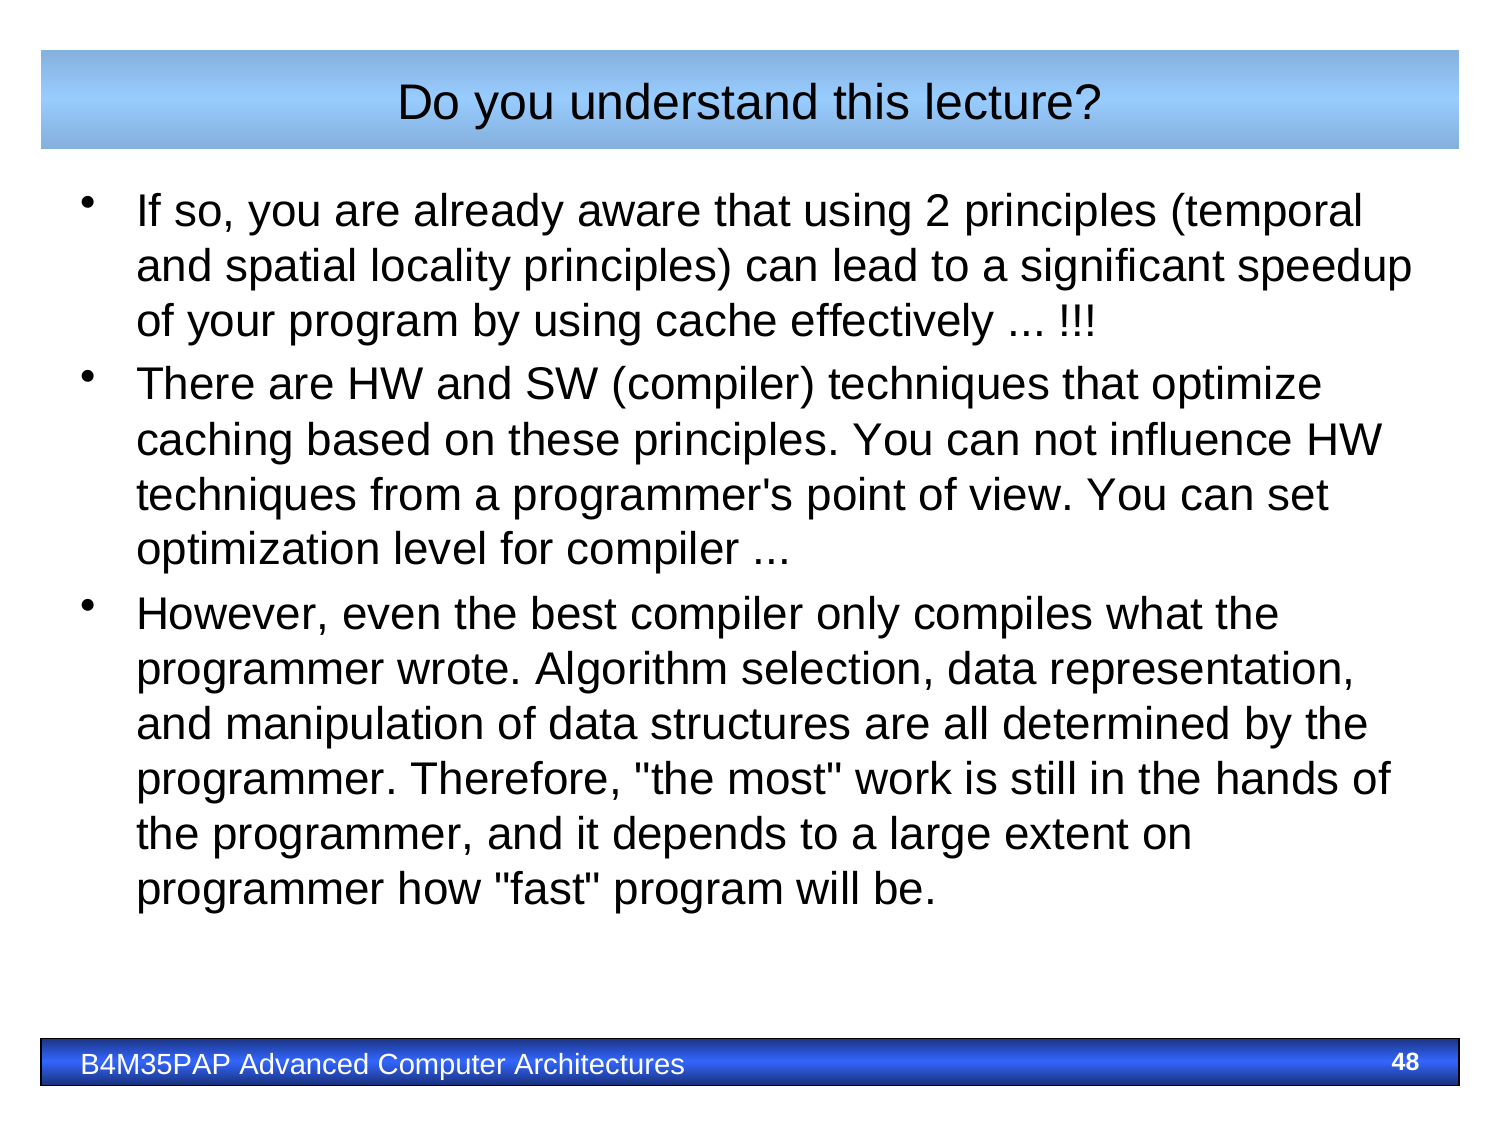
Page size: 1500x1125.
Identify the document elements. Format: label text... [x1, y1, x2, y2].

title Do you understand this lecture? [41, 50, 1459, 149]
list If so, you are already aware that using 2 principles (temporal and spatial locality principles) can lead to a significant speedup of your program by using cache effectively ... !!! There are HW and SW (compiler) techniques that optimize caching based on these principles. You can not influence HW techniques from a programmer's point of view. You can set optimization level for compiler ... However, even the best compiler only compiles what the programmer wrote. Algorithm selection, data representation, and manipulation of data structures are all determined by the programmer. Therefore, "the most" work is still in the hands of the programmer, and it depends to a large extent on programmer how "fast" program will be. [64, 172, 1436, 1000]
